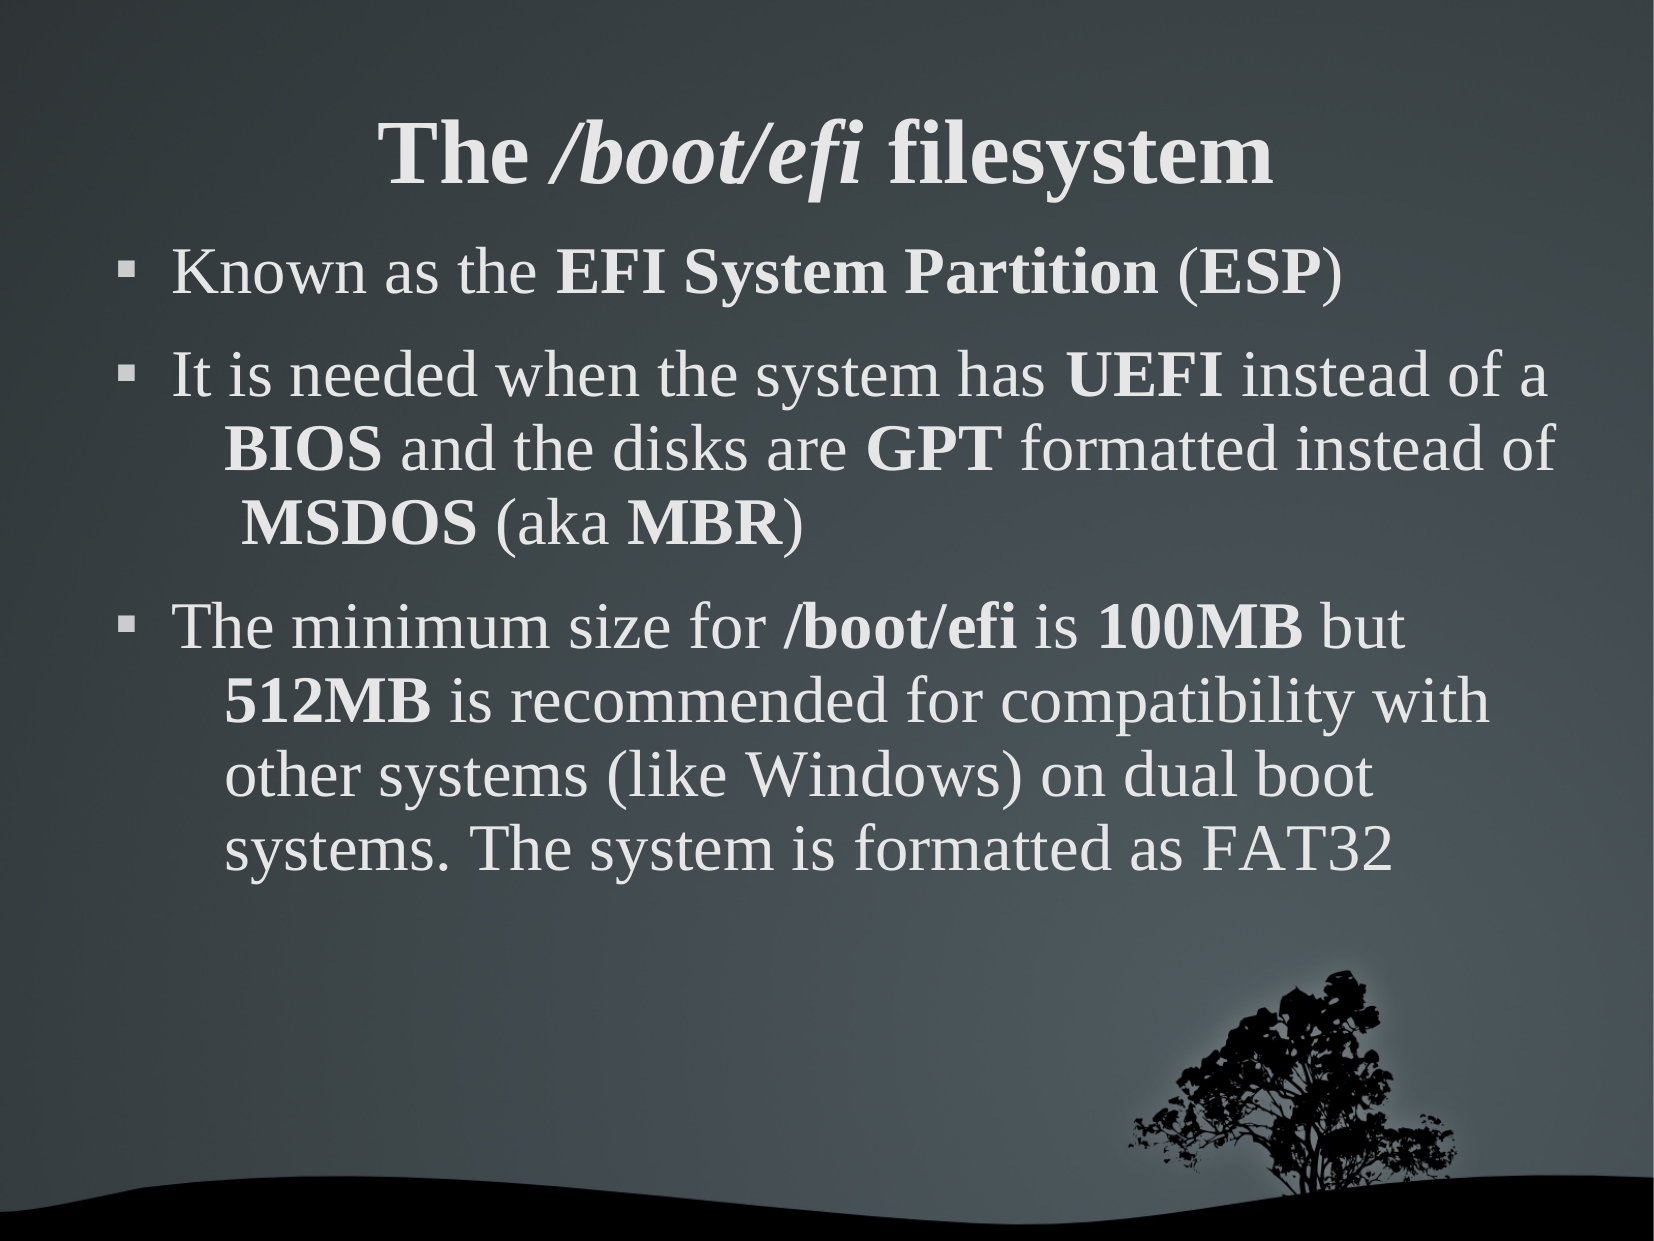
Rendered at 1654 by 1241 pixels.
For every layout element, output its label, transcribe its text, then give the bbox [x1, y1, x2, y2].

picture [0, 0, 1654, 1241]
title The /boot/efi filesystem [82, 49, 1571, 257]
list Known as the EFI System Partition (ESP) It is needed when the system has UEFI instead of a BIOS and the disks are GPT formatted instead of MSDOS (aka MBR) The minimum size for /boot/efi is 100MB but 512MB is recommended for compatibility with other systems (like Windows) on dual boot systems. The system is formatted as FAT32 [82, 257, 1571, 1213]
